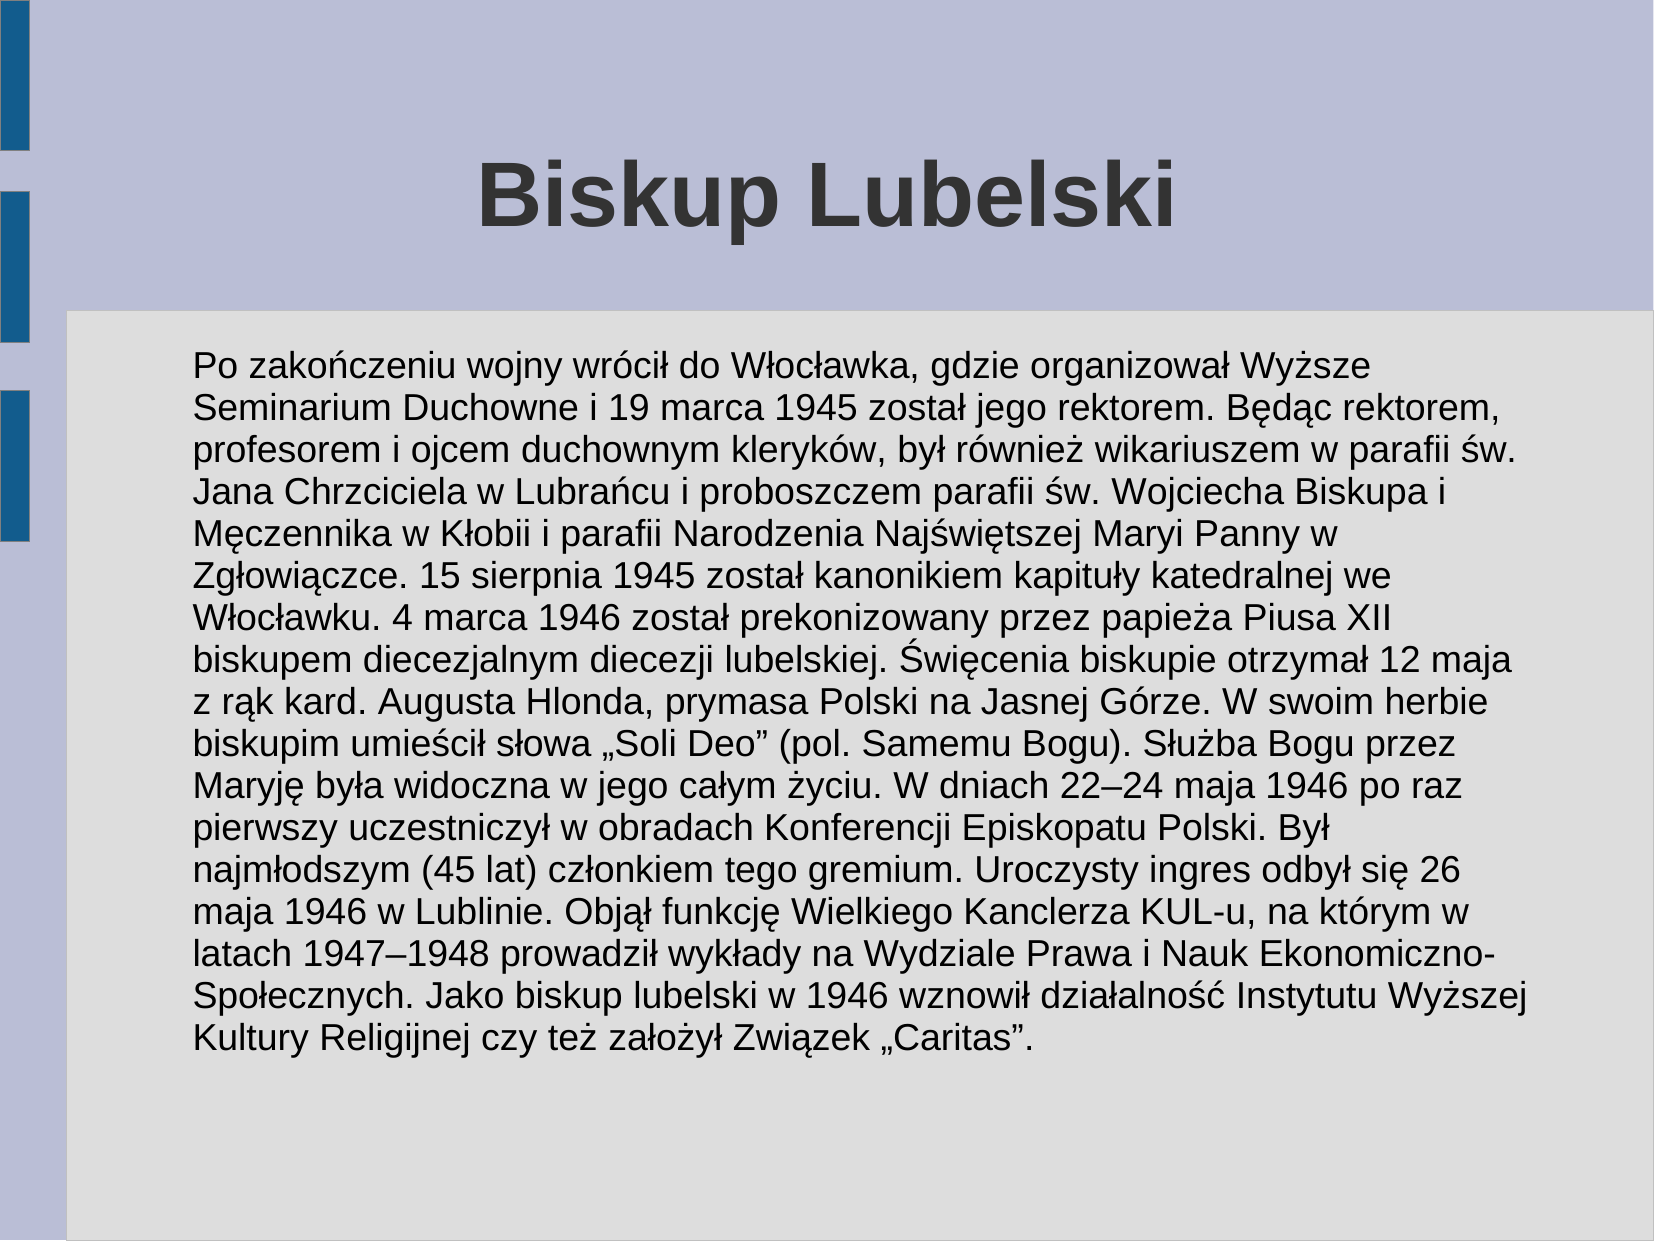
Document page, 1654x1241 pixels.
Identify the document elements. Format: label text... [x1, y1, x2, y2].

title Biskup Lubelski [121, 91, 1534, 299]
list Po zakończeniu wojny wrócił do Włocławka, gdzie organizował Wyższe Seminarium Duchowne i 19 marca 1945 został jego rektorem. Będąc rektorem, profesorem i ojcem duchownym kleryków, był również wikariuszem w parafii św. Jana Chrzciciela w Lubrańcu i proboszczem parafii św. Wojciecha Biskupa i Męczennika w Kłobii i parafii Narodzenia Najświętszej Maryi Panny w Zgłowiączce. 15 sierpnia 1945 został kanonikiem kapituły katedralnej we Włocławku. 4 marca 1946 został prekonizowany przez papieża Piusa XII biskupem diecezjalnym diecezji lubelskiej. Święcenia biskupie otrzymał 12 maja z rąk kard. Augusta Hlonda, prymasa Polski na Jasnej Górze. W swoim herbie biskupim umieścił słowa „Soli Deo” (pol. Samemu Bogu). Służba Bogu przez Maryję była widoczna w jego całym życiu. W dniach 22–24 maja 1946 po raz pierwszy uczestniczył w obradach Konferencji Episkopatu Polski. Był najmłodszym (45 lat) członkiem tego gremium. Uroczysty ingres odbył się 26 maja 1946 w Lublinie. Objął funkcję Wielkiego Kanclerza KUL-u, na którym w latach 1947–1948 prowadził wykłady na Wydziale Prawa i Nauk Ekonomiczno-Społecznych. Jako biskup lubelski w 1946 wznowił działalność Instytutu Wyższej Kultury Religijnej czy też założył Związek „Caritas”. [121, 344, 1534, 1127]
